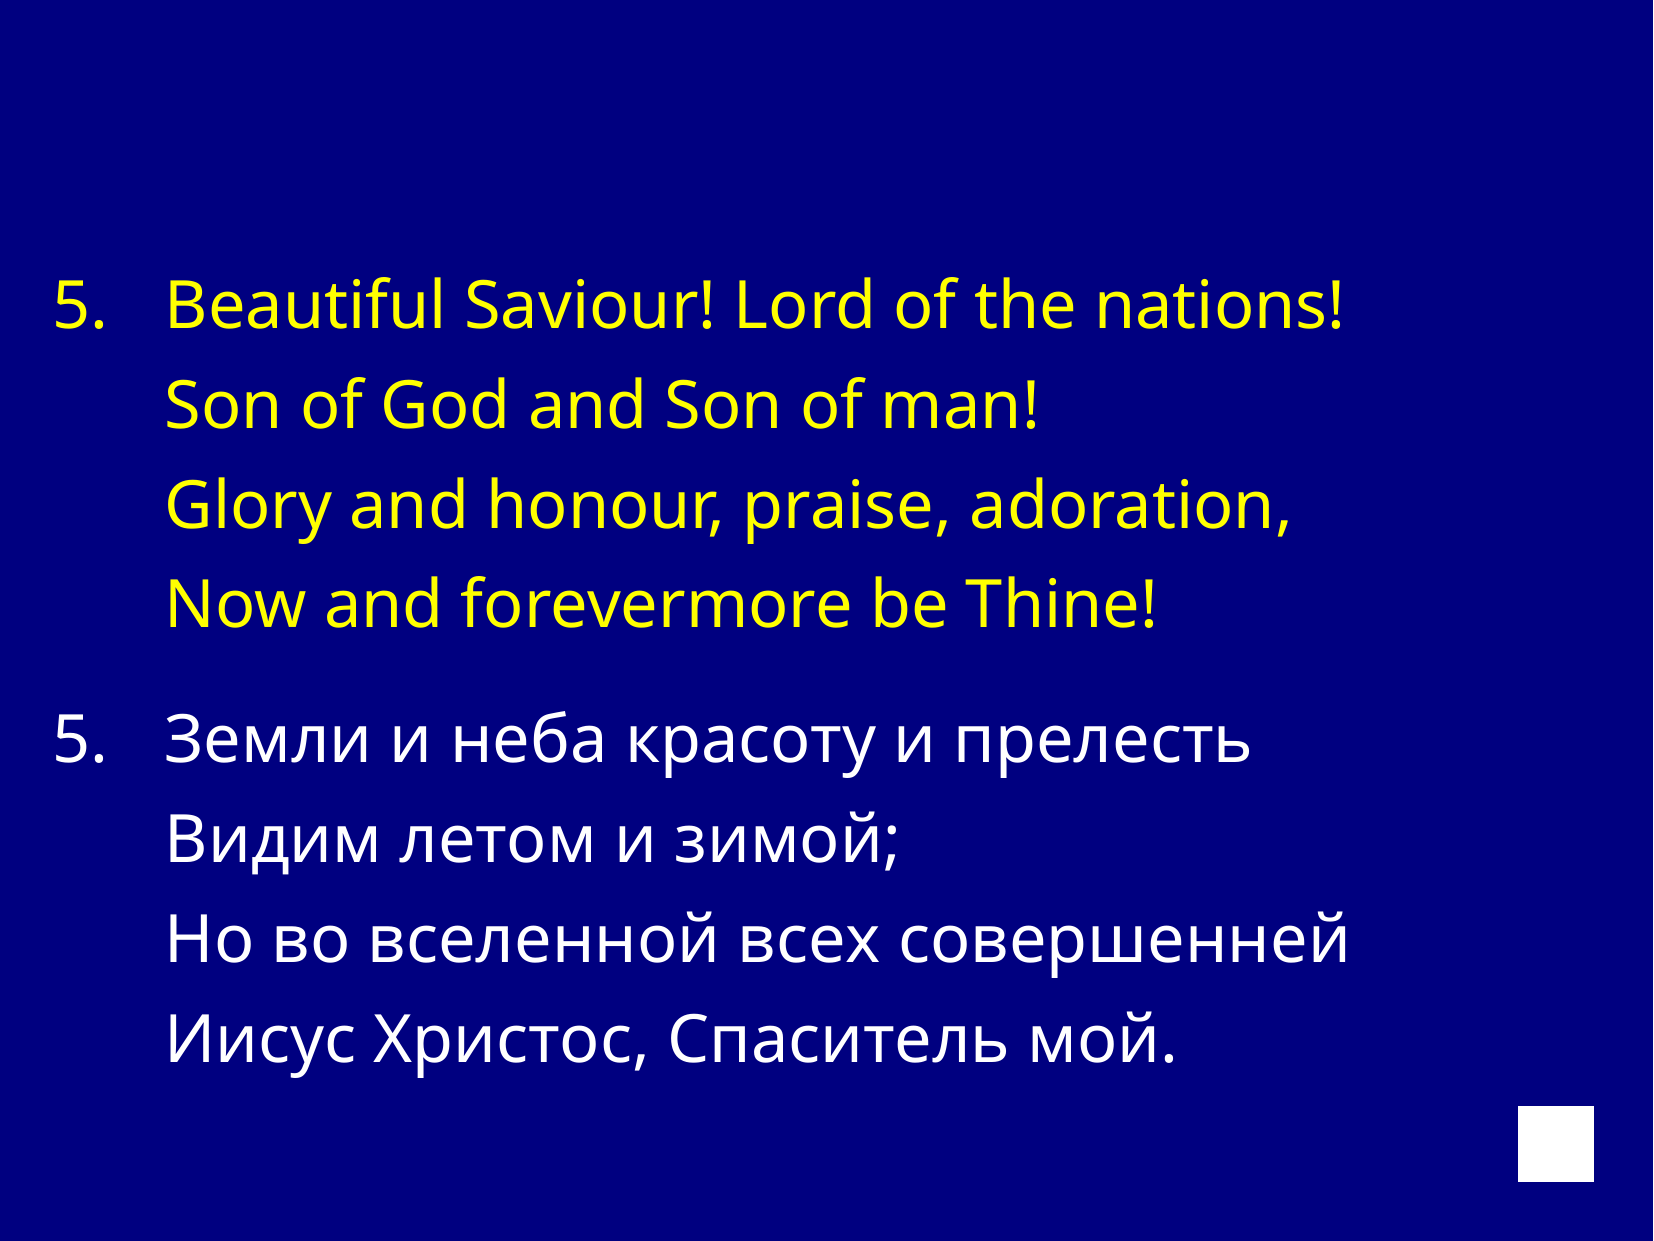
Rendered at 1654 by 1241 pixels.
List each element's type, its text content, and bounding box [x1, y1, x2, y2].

text_box [1518, 1163, 1594, 1182]
text_box 5. Земли и неба красоту и прелесть Видим летом и зимой; Но во вселенной всех совершенней Иисус Христос, Спаситель мой. [37, 675, 1651, 1163]
text_box 5. Beautiful Saviour! Lord of the nations! Son of God and Son of man! Glory and honour, praise, adoration, Now and forevermore be Thine! [37, 150, 1576, 638]
